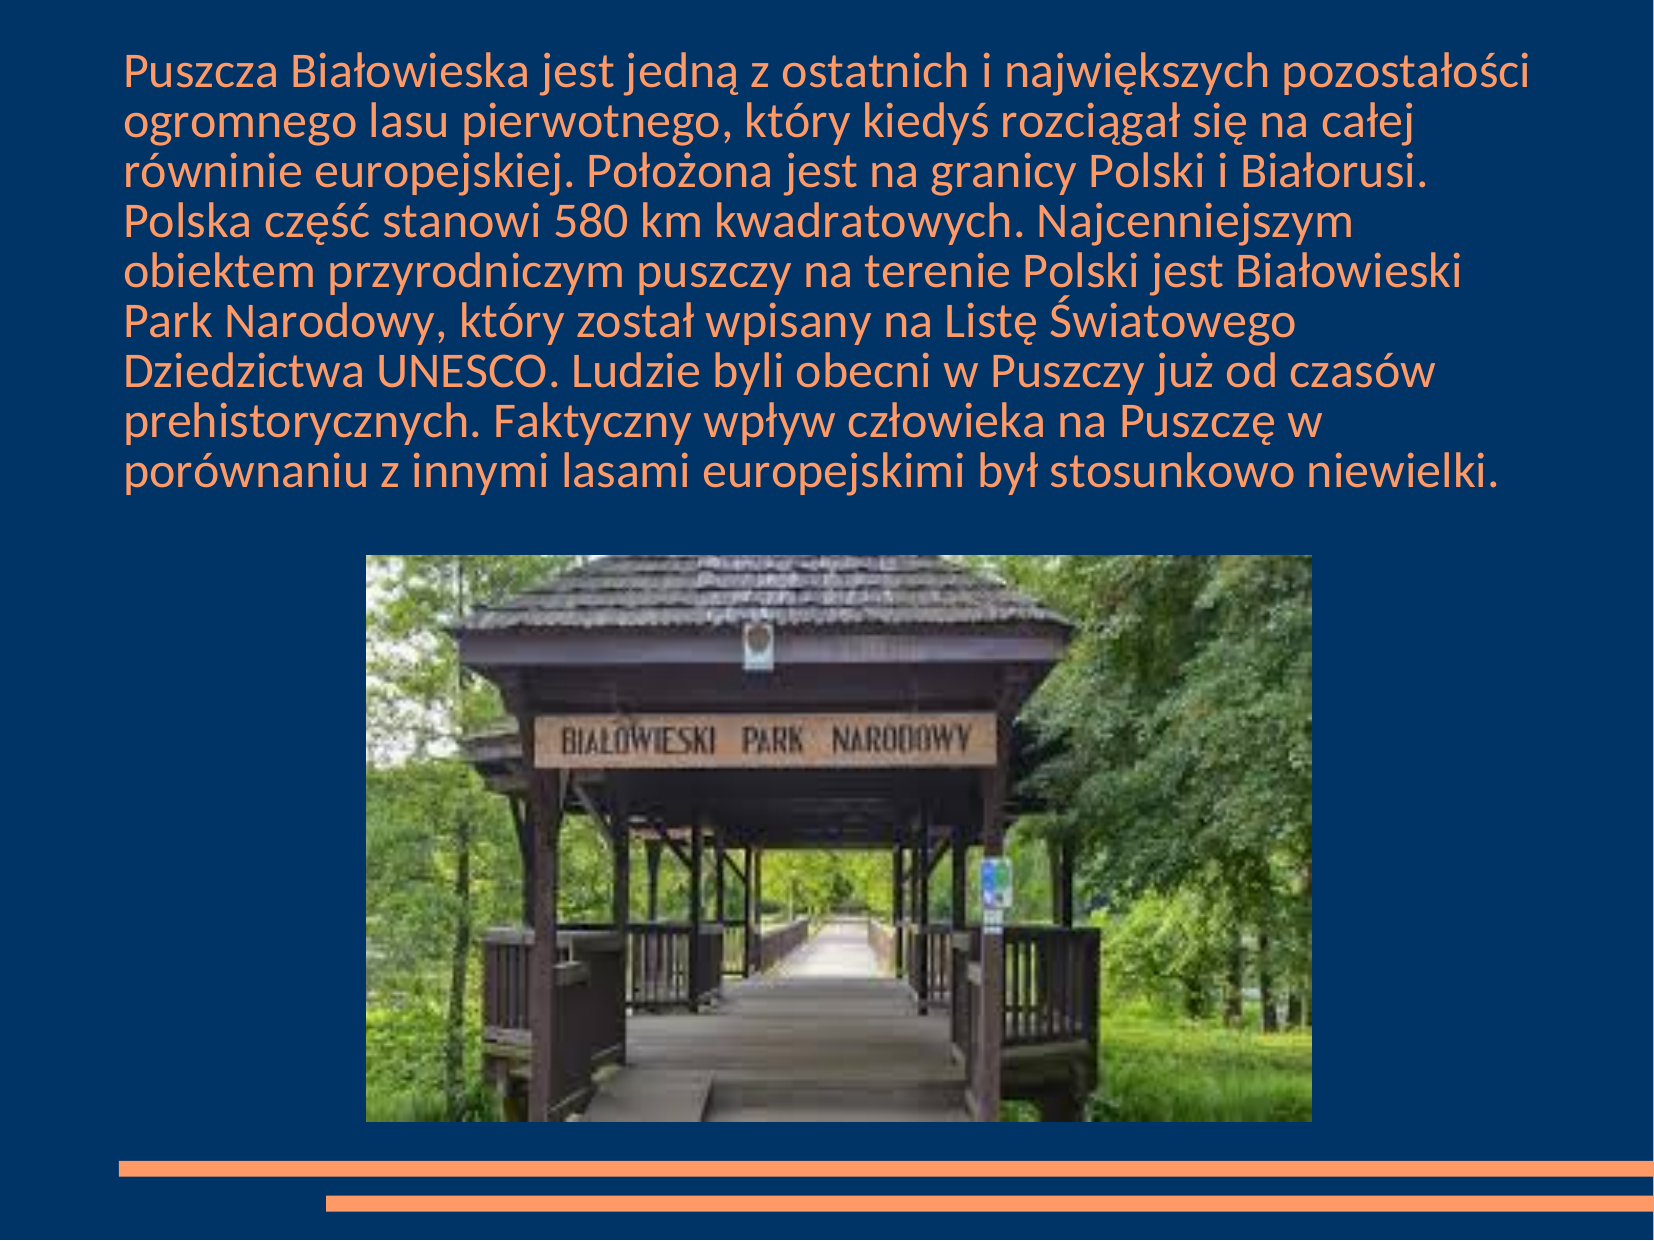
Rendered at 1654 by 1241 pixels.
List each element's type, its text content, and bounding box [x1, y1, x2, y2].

picture [366, 555, 1312, 1123]
title Puszcza Białowieska jest jedną z ostatnich i największych pozostałości ogromnego lasu pierwotnego, który kiedyś rozciągał się na całej równinie europejskiej. Położona jest na granicy Polski i Białorusi. Polska część stanowi 580 km kwadratowych. Najcenniejszym obiektem przyrodniczym puszczy na terenie Polski jest Białowieski Park Narodowy, który został wpisany na Listę Światowego Dziedzictwa UNESCO. Ludzie byli obecni w Puszczy już od czasów prehistorycznych. Faktyczny wpływ człowieka na Puszczę w porównaniu z innymi lasami europejskimi był stosunkowo niewielki. [123, 0, 1536, 550]
